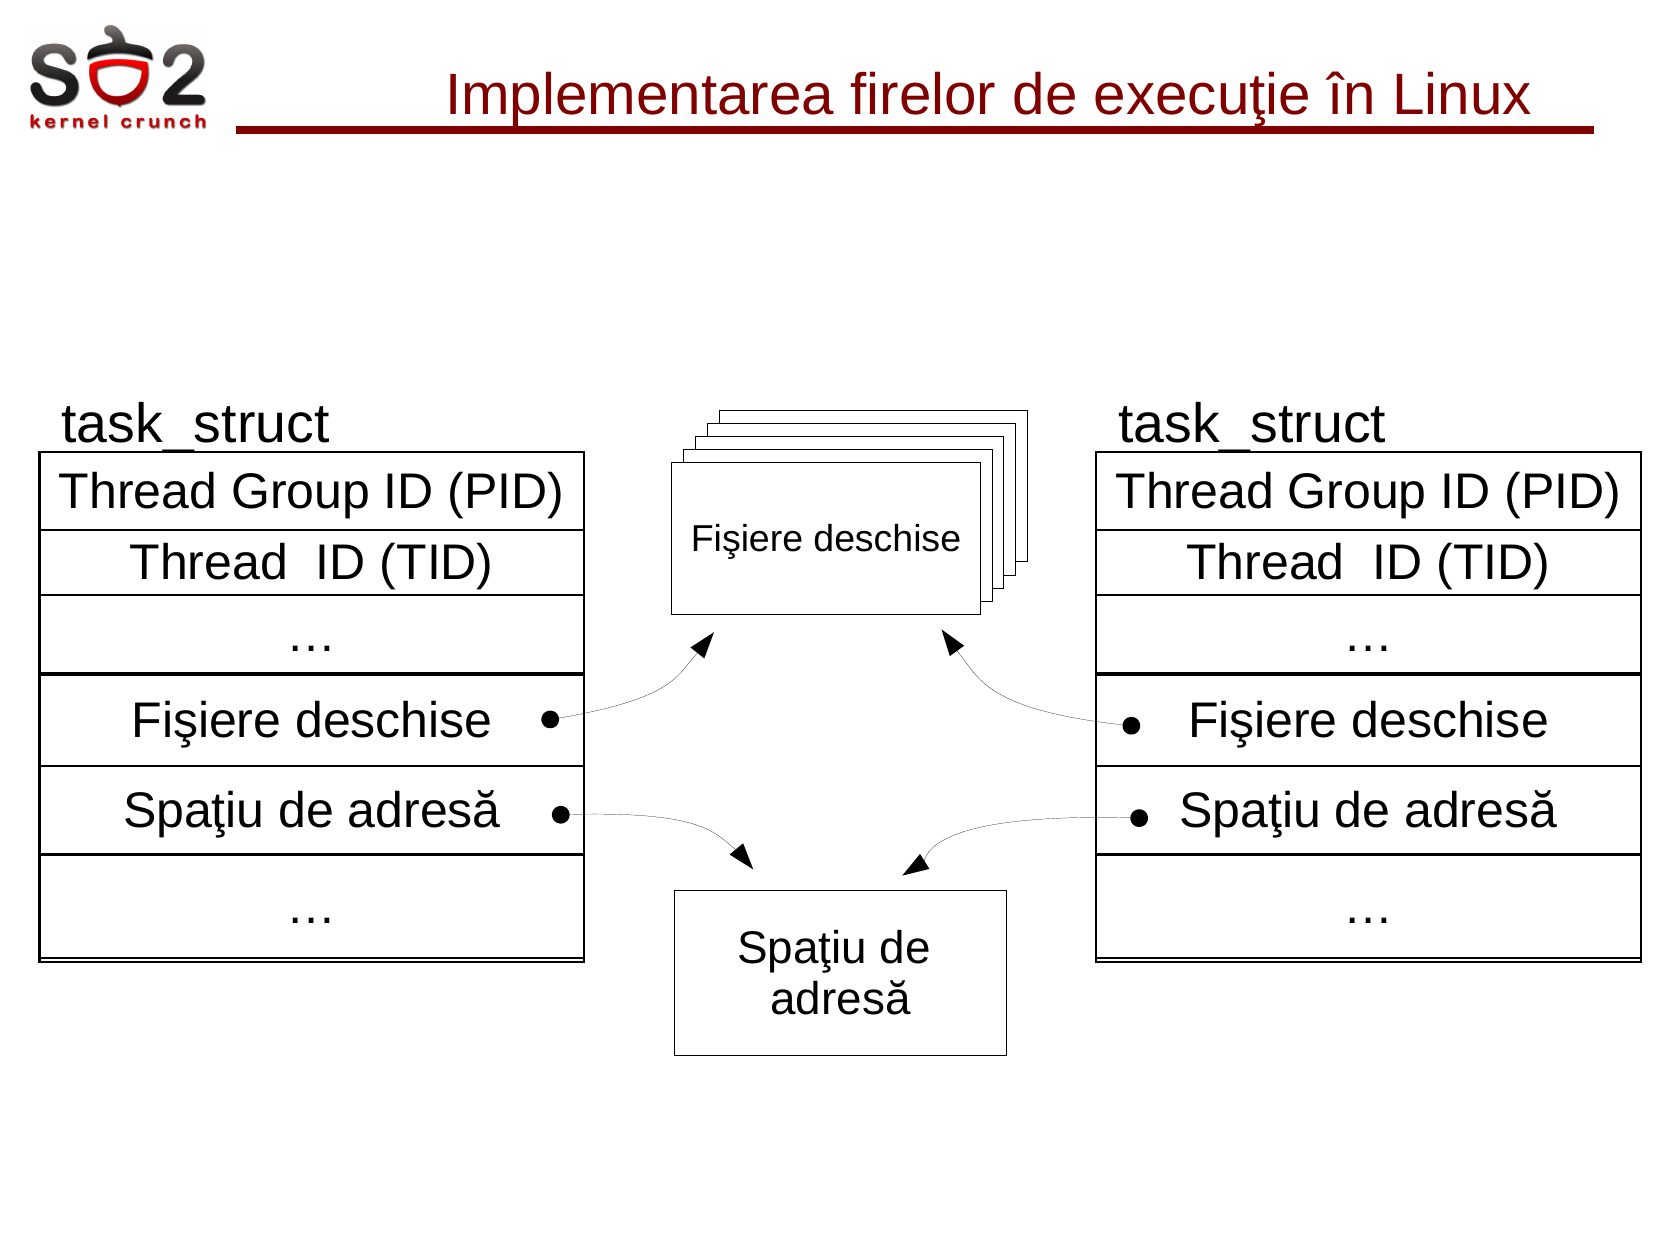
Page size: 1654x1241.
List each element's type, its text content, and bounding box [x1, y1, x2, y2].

text_box Spaţiu de adresă [674, 890, 1007, 1056]
text_box … [1096, 595, 1642, 674]
text_box Fişiere deschise [39, 674, 585, 766]
text_box … [39, 595, 585, 674]
text_box task_struct [1103, 384, 1411, 463]
title Implementarea firelor de execuţie în Linux [121, 11, 1534, 178]
text_box Thread ID (TID) [1097, 531, 1640, 595]
text_box Thread ID (TID) [41, 531, 583, 595]
picture [29, 23, 121, 130]
text_box Spaţiu de adresă [1096, 766, 1642, 855]
text_box [683, 410, 1028, 602]
text_box Spaţiu de adresă [39, 766, 585, 855]
text_box … [1097, 855, 1640, 958]
text_box Thread Group ID (PID) [1096, 452, 1642, 531]
text_box task_struct [46, 384, 354, 463]
text_box Thread Group ID (PID) [39, 452, 585, 531]
text_box Fişiere deschise [1096, 674, 1642, 766]
text_box … [41, 855, 583, 958]
text_box Fişiere deschise [671, 462, 981, 615]
